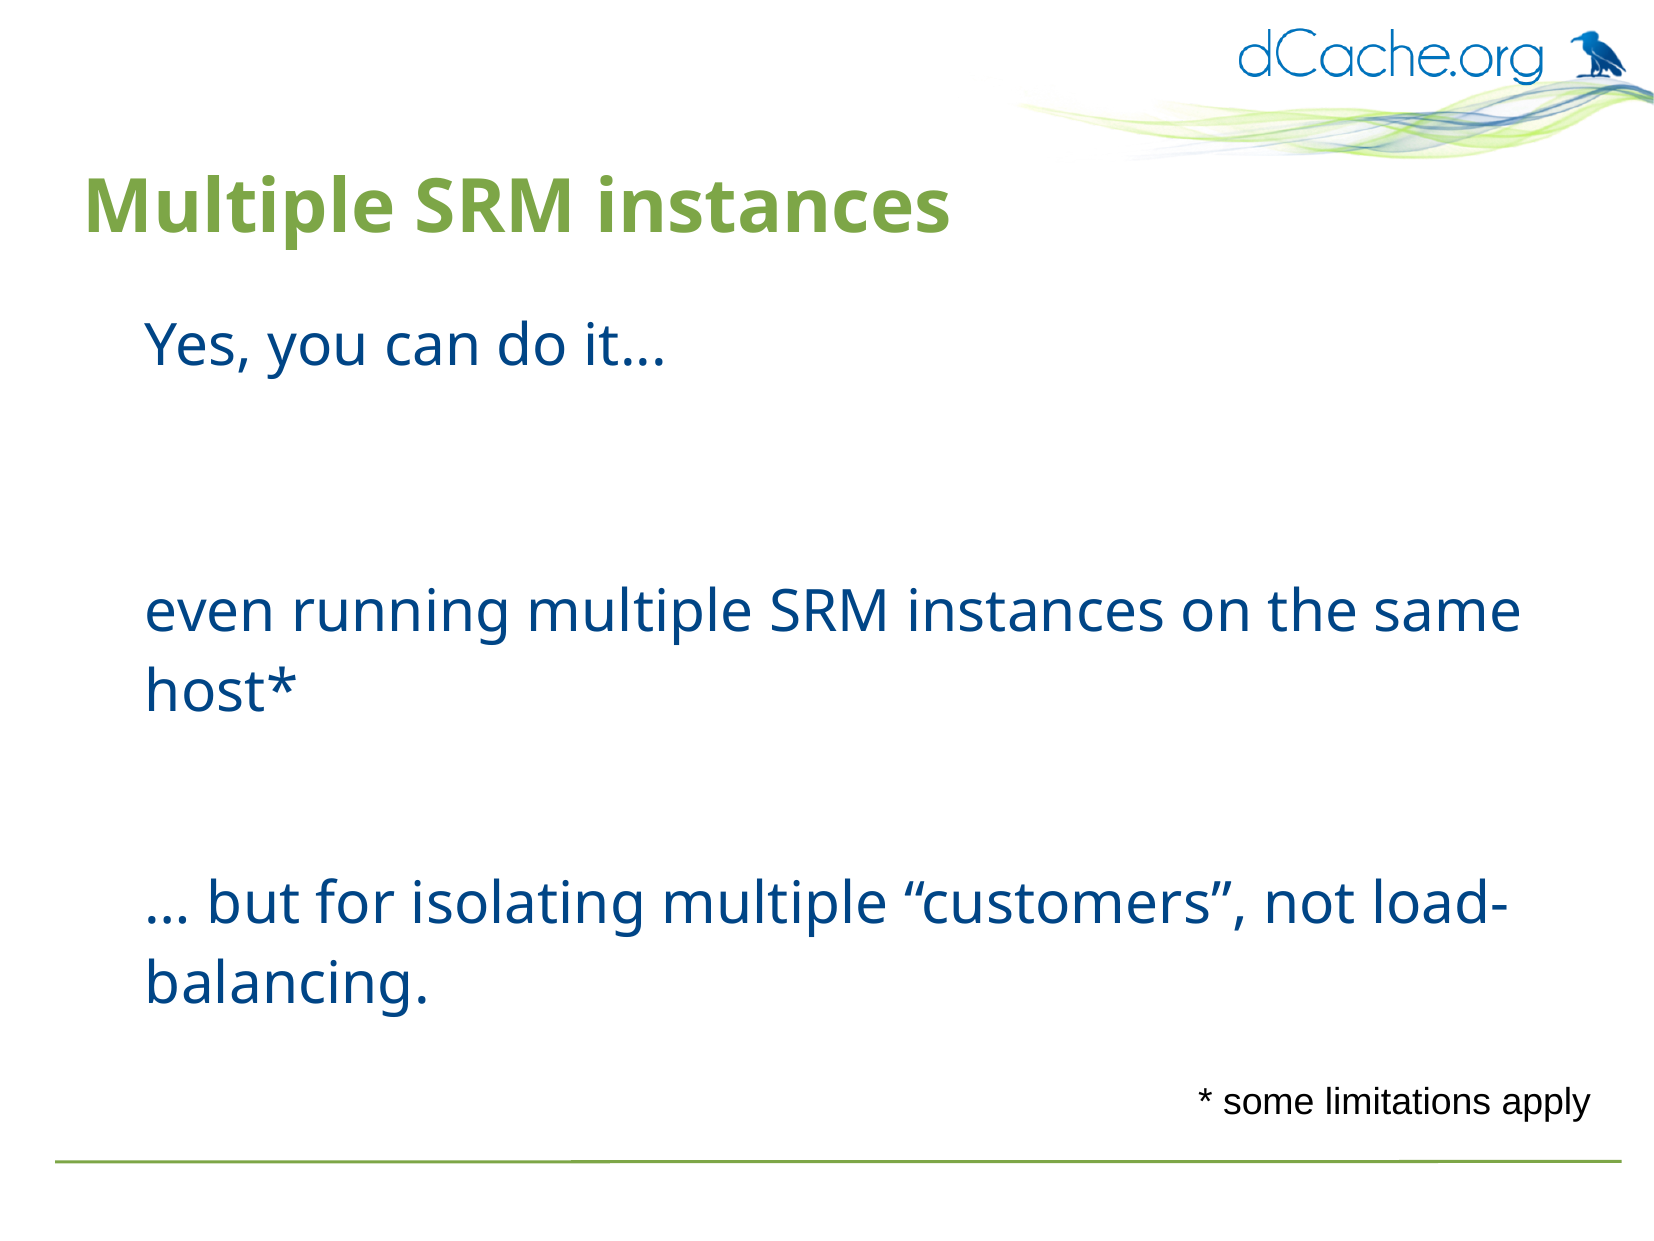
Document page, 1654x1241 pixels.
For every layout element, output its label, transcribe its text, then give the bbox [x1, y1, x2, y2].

text_box * some limitations apply [1183, 1072, 1612, 1130]
title Multiple SRM instances [82, 155, 1605, 252]
list Yes, you can do it... even running multiple SRM instances on the same host* … but for isolating multiple “customers”, not load-balancing. [82, 302, 1571, 1023]
picture [956, 16, 1654, 169]
